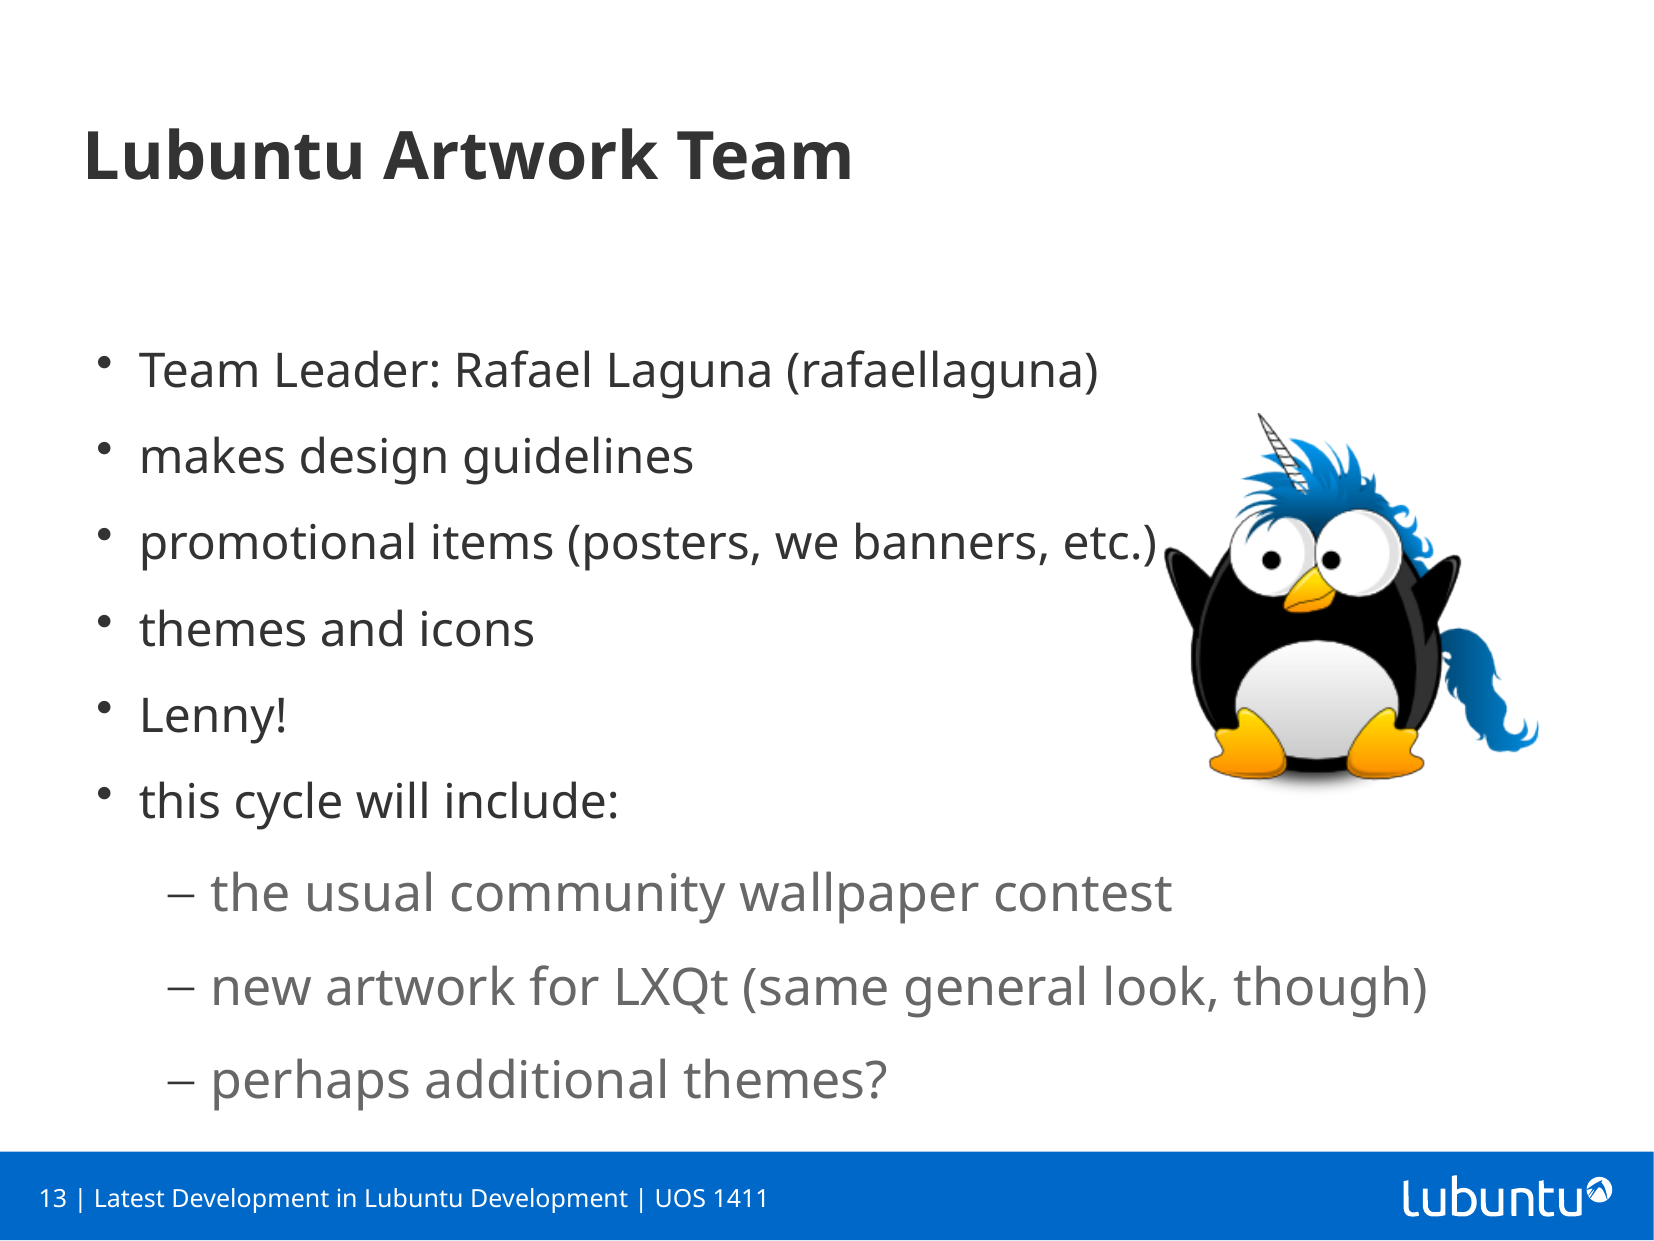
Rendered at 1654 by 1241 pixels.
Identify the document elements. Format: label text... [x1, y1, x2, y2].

list Team Leader: Rafael Laguna (rafaellaguna) makes design guidelines promotional items (posters, we banners, etc.) themes and icons Lenny! this cycle will include: the usual community wallpaper contest new artwork for LXQt (same general look, though) perhaps additional themes? [87, 301, 1579, 1121]
title Lubuntu Artwork Team [82, 49, 1571, 257]
picture [1151, 413, 1552, 798]
